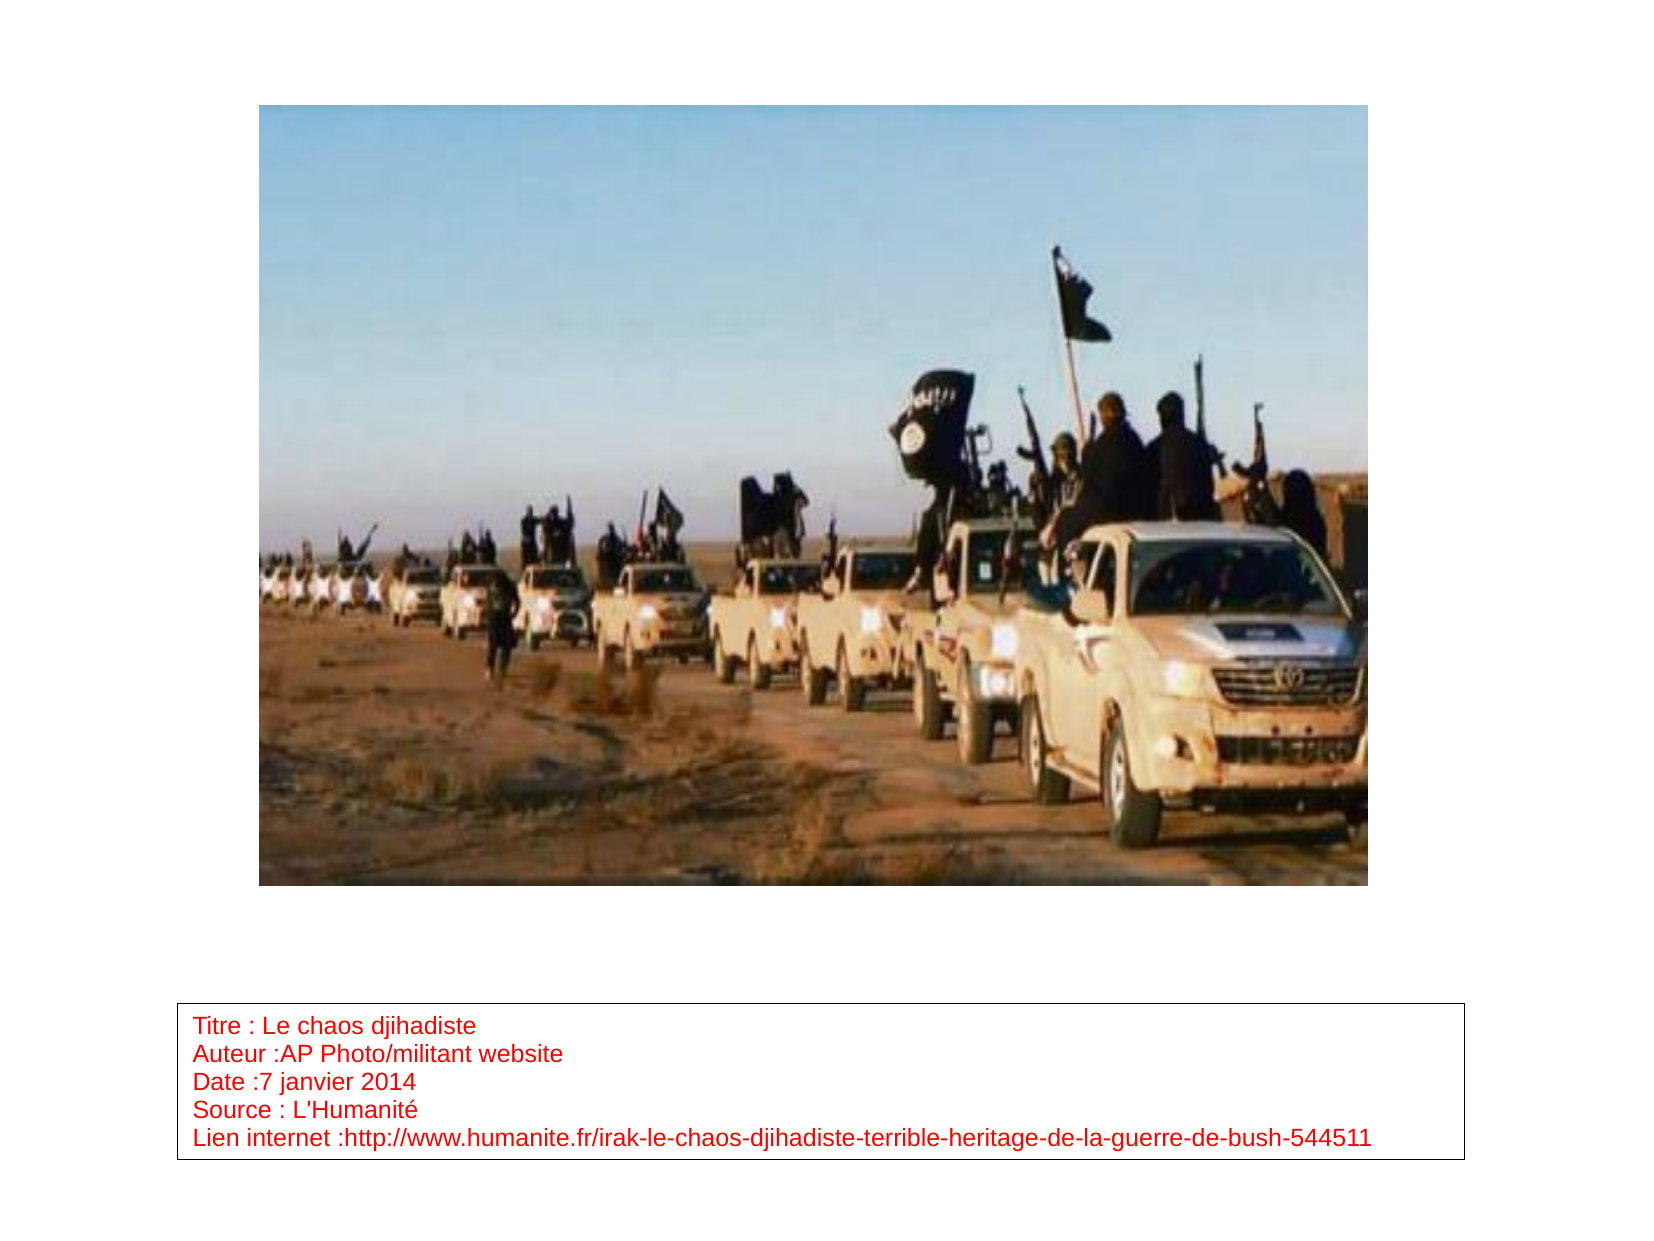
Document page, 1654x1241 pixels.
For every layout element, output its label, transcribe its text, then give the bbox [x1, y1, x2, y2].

picture [259, 105, 1368, 886]
text_box Titre : Le chaos djihadiste Auteur :AP Photo/militant website Date :7 janvier 2014 Source : L'Humanité Lien internet :http://www.humanite.fr/irak-le-chaos-djihadiste-terrible-heritage-de-la-guerre-de-bush-544511 [177, 1003, 1465, 1160]
